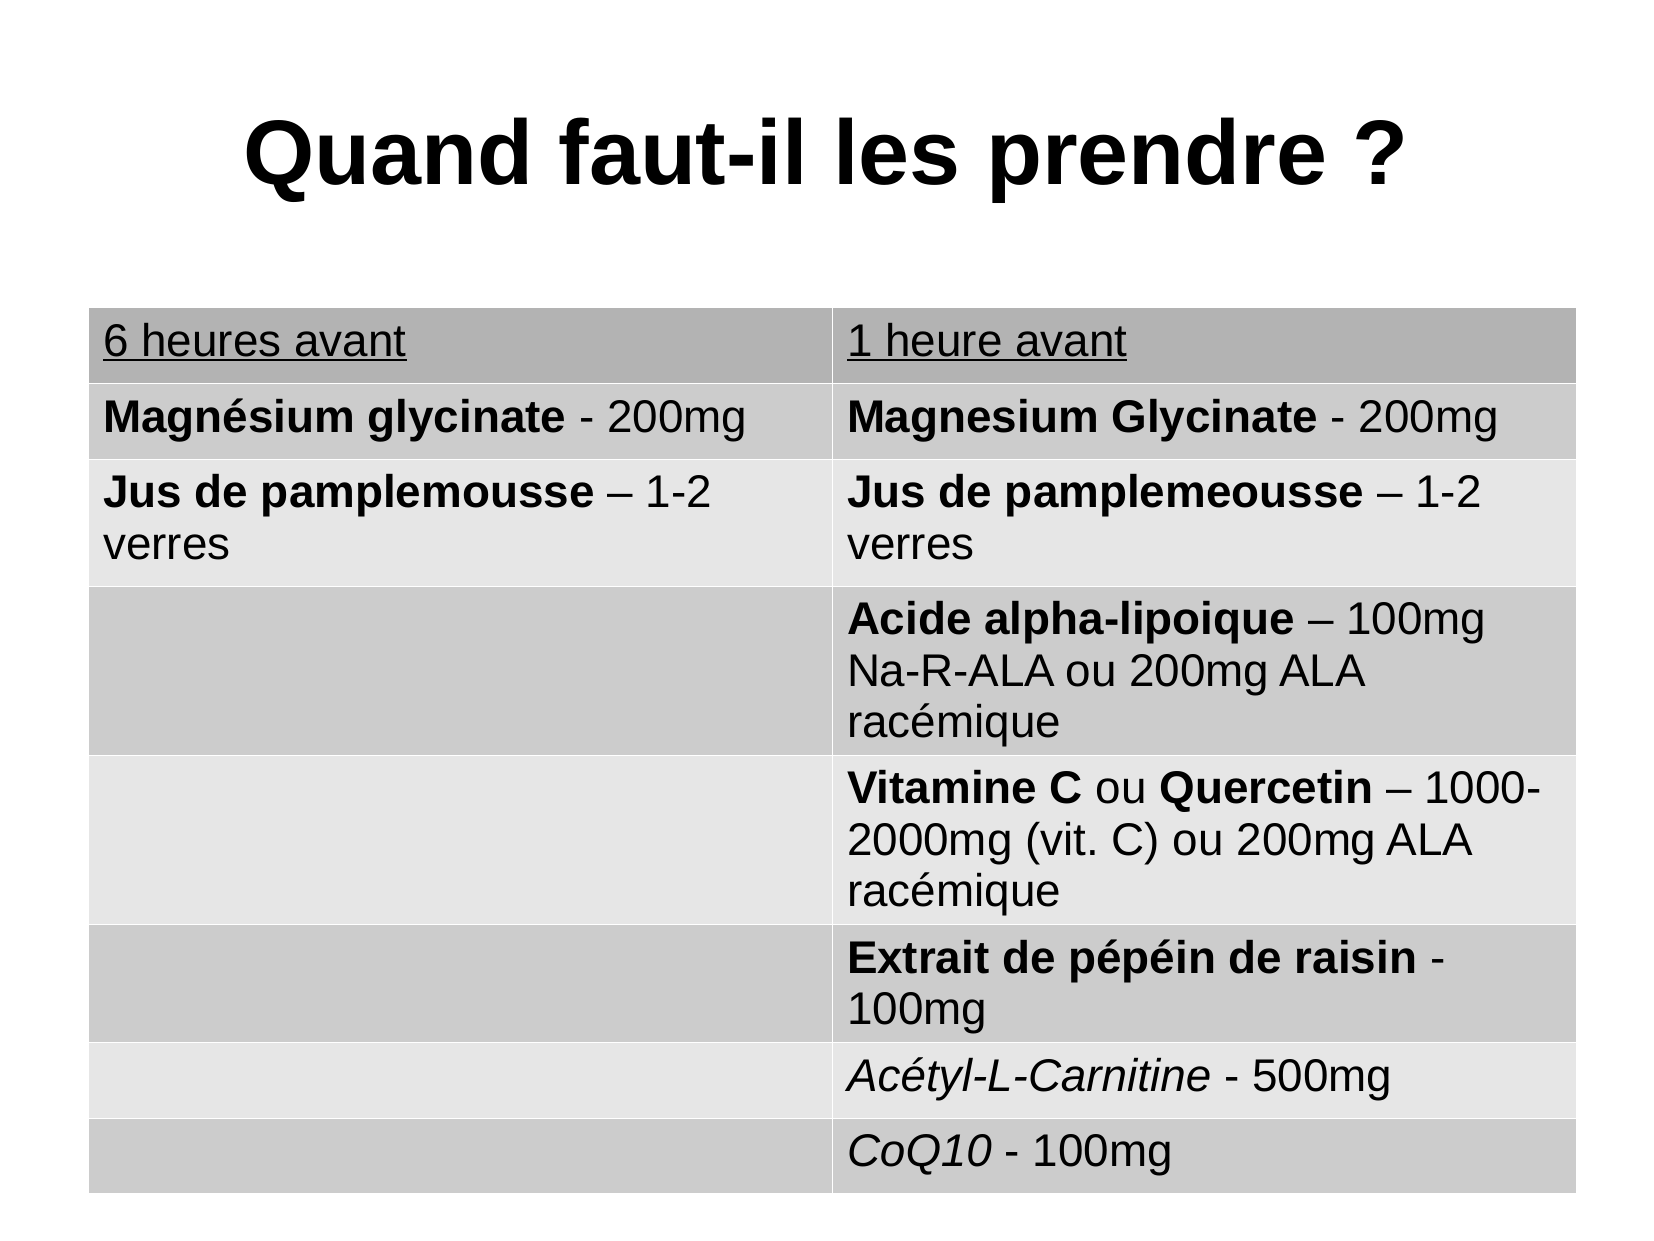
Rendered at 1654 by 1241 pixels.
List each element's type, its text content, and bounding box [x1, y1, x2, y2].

table_cell Extrait de pépéin de raisin - 100mg [833, 925, 1576, 1042]
table_header 6 heures avant [89, 308, 832, 383]
table_cell [89, 587, 832, 755]
table_cell Magnesium Glycinate - 200mg [833, 384, 1576, 459]
table_cell Magnésium glycinate - 200mg [89, 384, 832, 459]
table_cell [89, 1119, 832, 1193]
table_cell Acide alpha-lipoique – 100mg Na-R-ALA ou 200mg ALA racémique [833, 587, 1576, 755]
table_cell Vitamine C ou Quercetin – 1000-2000mg (vit. C) ou 200mg ALA racémique [833, 756, 1576, 924]
table_cell [89, 1043, 832, 1118]
table_cell Jus de pamplemousse – 1-2 verres [89, 460, 832, 586]
table_cell Jus de pamplemeousse – 1-2 verres [833, 460, 1576, 586]
title Quand faut-il les prendre ? [82, 49, 1571, 257]
table_cell [89, 925, 832, 1042]
table_cell Acétyl-L-Carnitine - 500mg [833, 1043, 1576, 1118]
table_header 1 heure avant [833, 308, 1576, 383]
table_cell CoQ10 - 100mg [833, 1119, 1576, 1193]
table_cell [89, 756, 832, 924]
